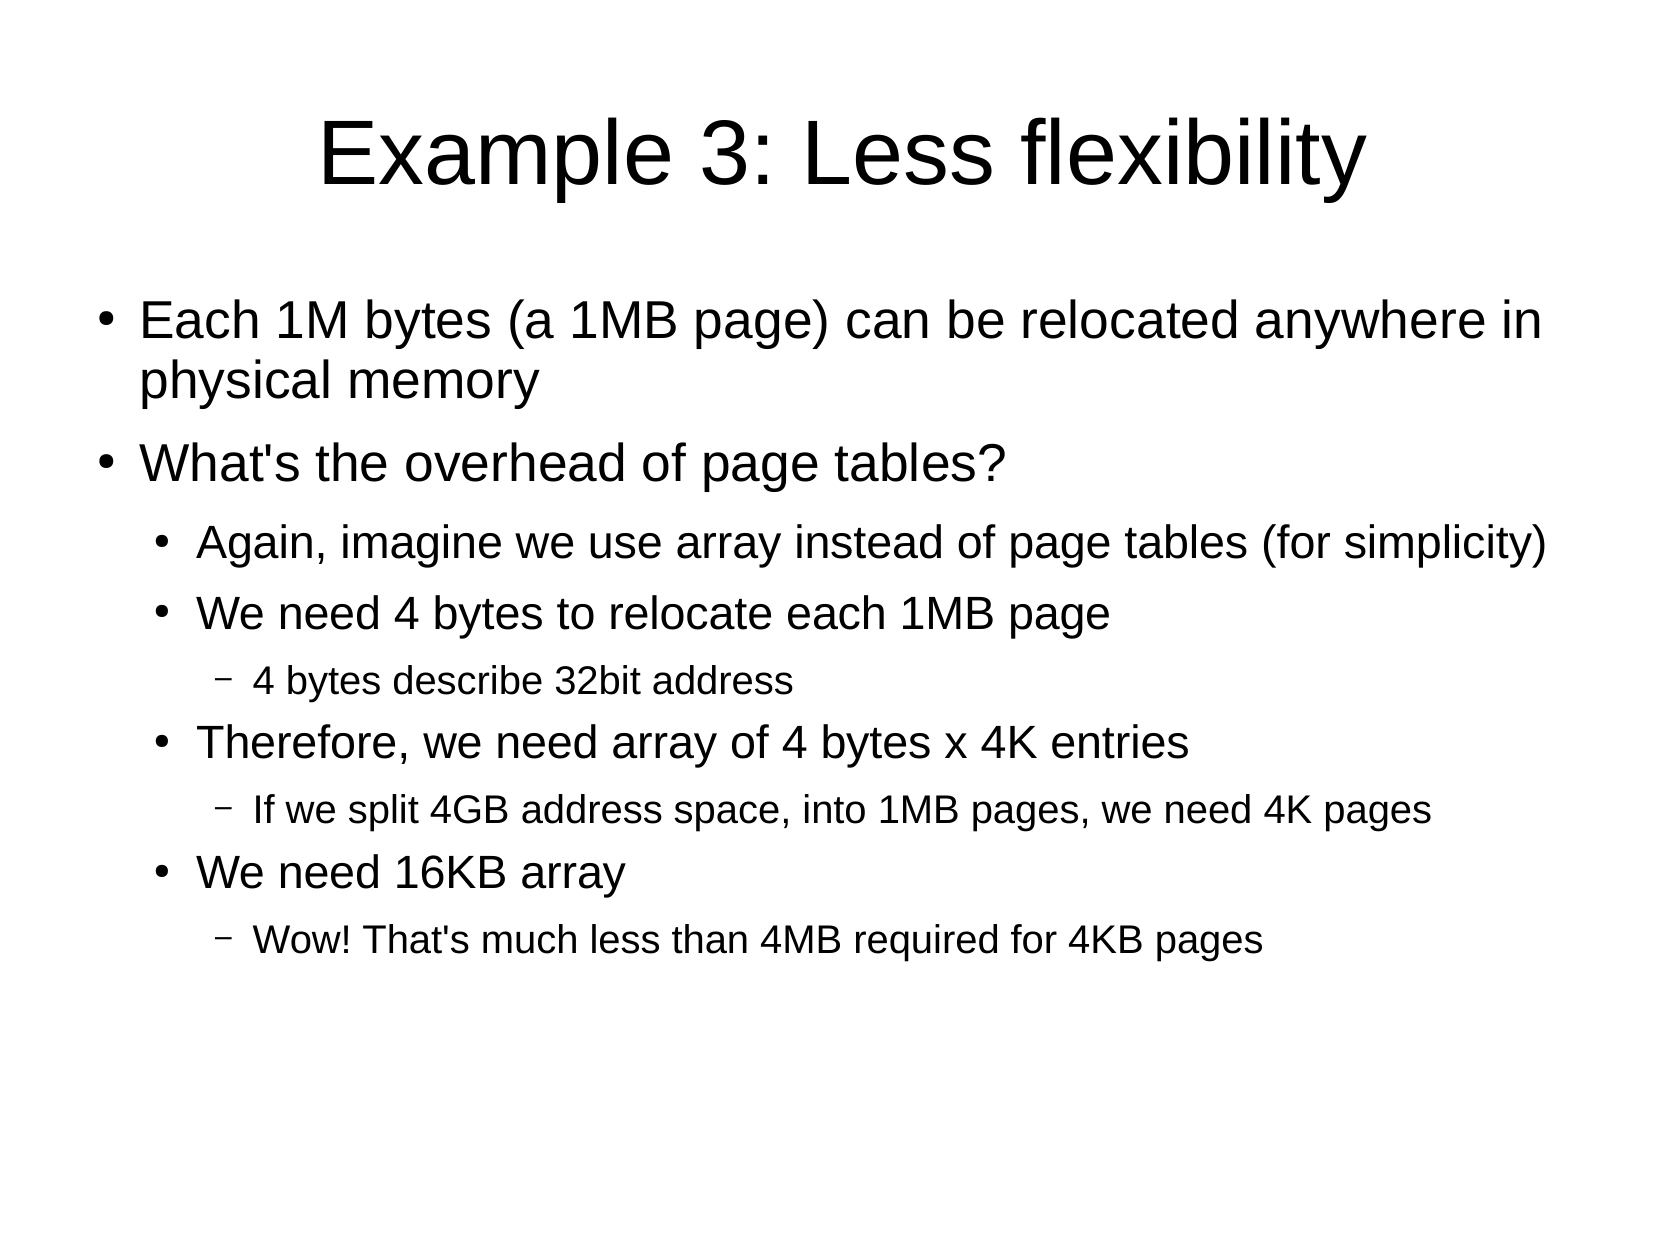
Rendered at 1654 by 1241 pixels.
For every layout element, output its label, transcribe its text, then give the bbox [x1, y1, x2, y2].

list Each 1M bytes (a 1MB page) can be relocated anywhere in physical memory What's the overhead of page tables? Again, imagine we use array instead of page tables (for simplicity) We need 4 bytes to relocate each 1MB page 4 bytes describe 32bit address Therefore, we need array of 4 bytes x 4K entries If we split 4GB address space, into 1MB pages, we need 4K pages We need 16KB array Wow! That's much less than 4MB required for 4KB pages [82, 290, 1571, 1010]
title Example 3: Less flexibility [82, 49, 1571, 257]
